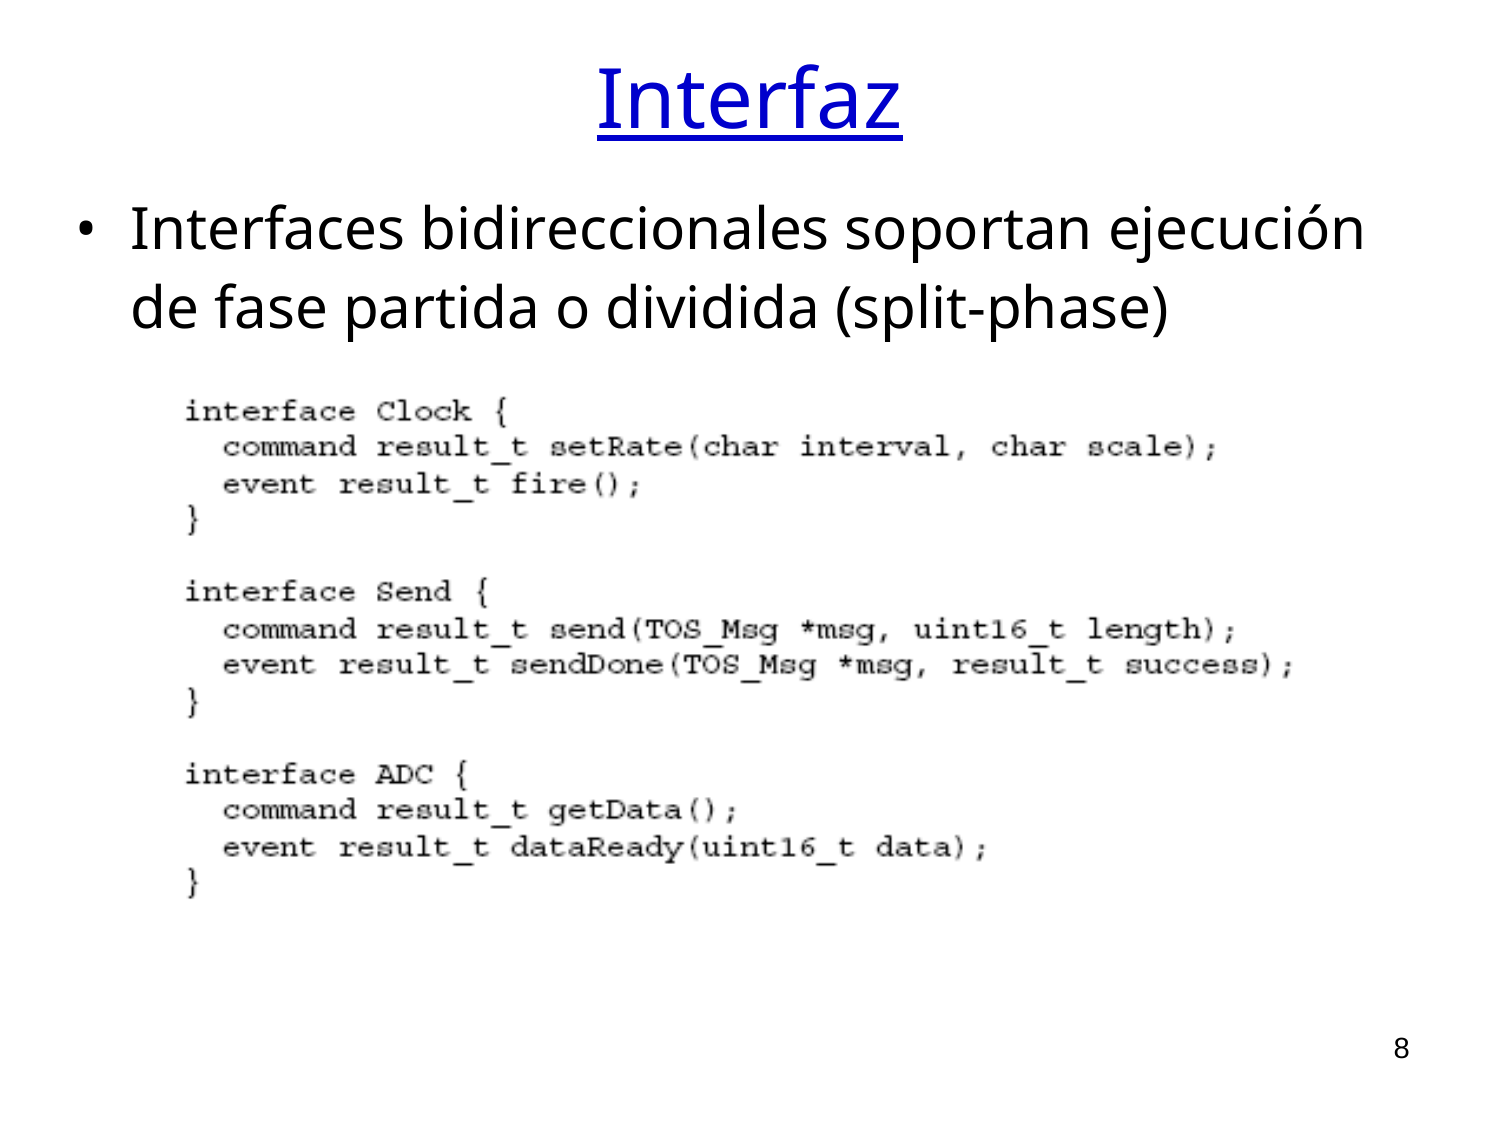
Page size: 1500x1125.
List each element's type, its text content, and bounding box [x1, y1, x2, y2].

list Interfaces bidireccionales soportan ejecución de fase partida o dividida (split-phase) [74, 187, 1425, 788]
title Interfaz [74, 39, 1425, 153]
picture [112, 365, 1338, 965]
